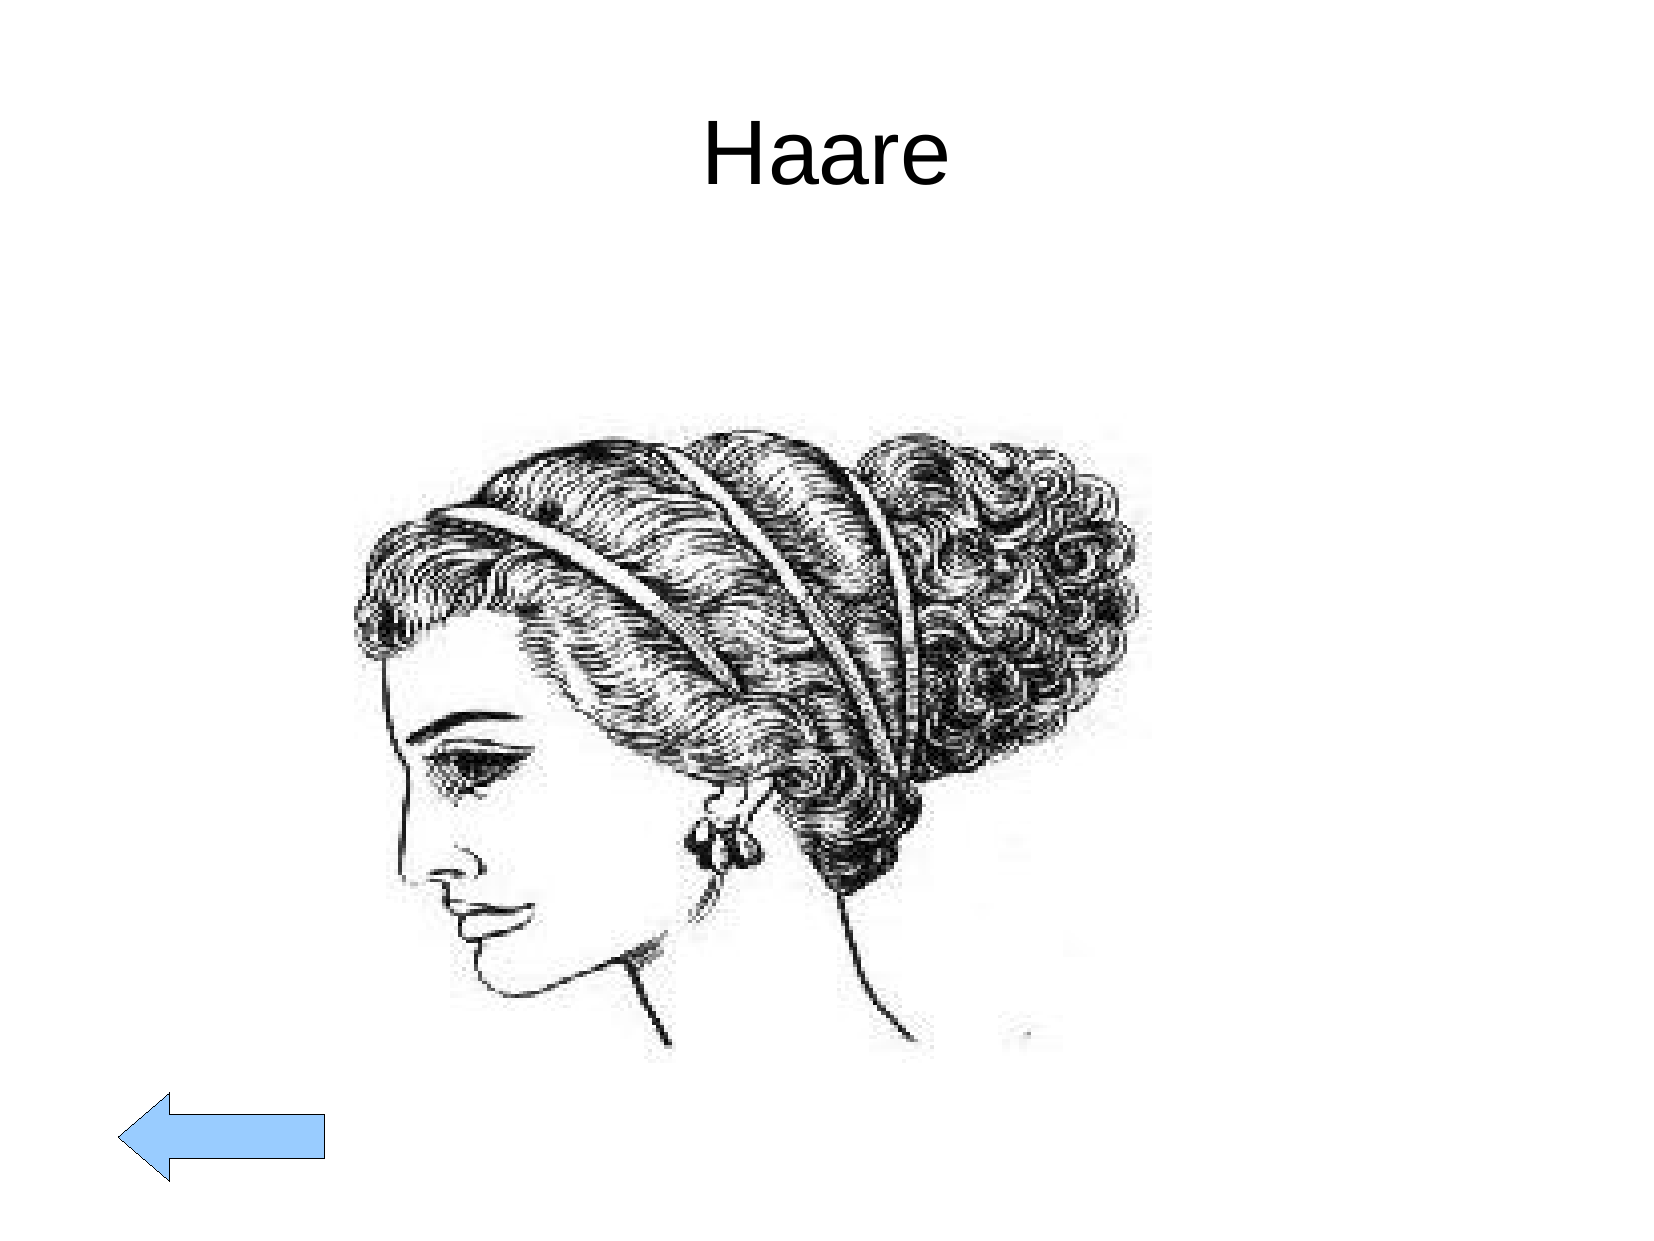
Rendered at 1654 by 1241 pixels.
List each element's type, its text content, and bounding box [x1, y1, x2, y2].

title Haare [82, 56, 1571, 250]
text_box [118, 1092, 325, 1182]
picture [354, 413, 1152, 1063]
